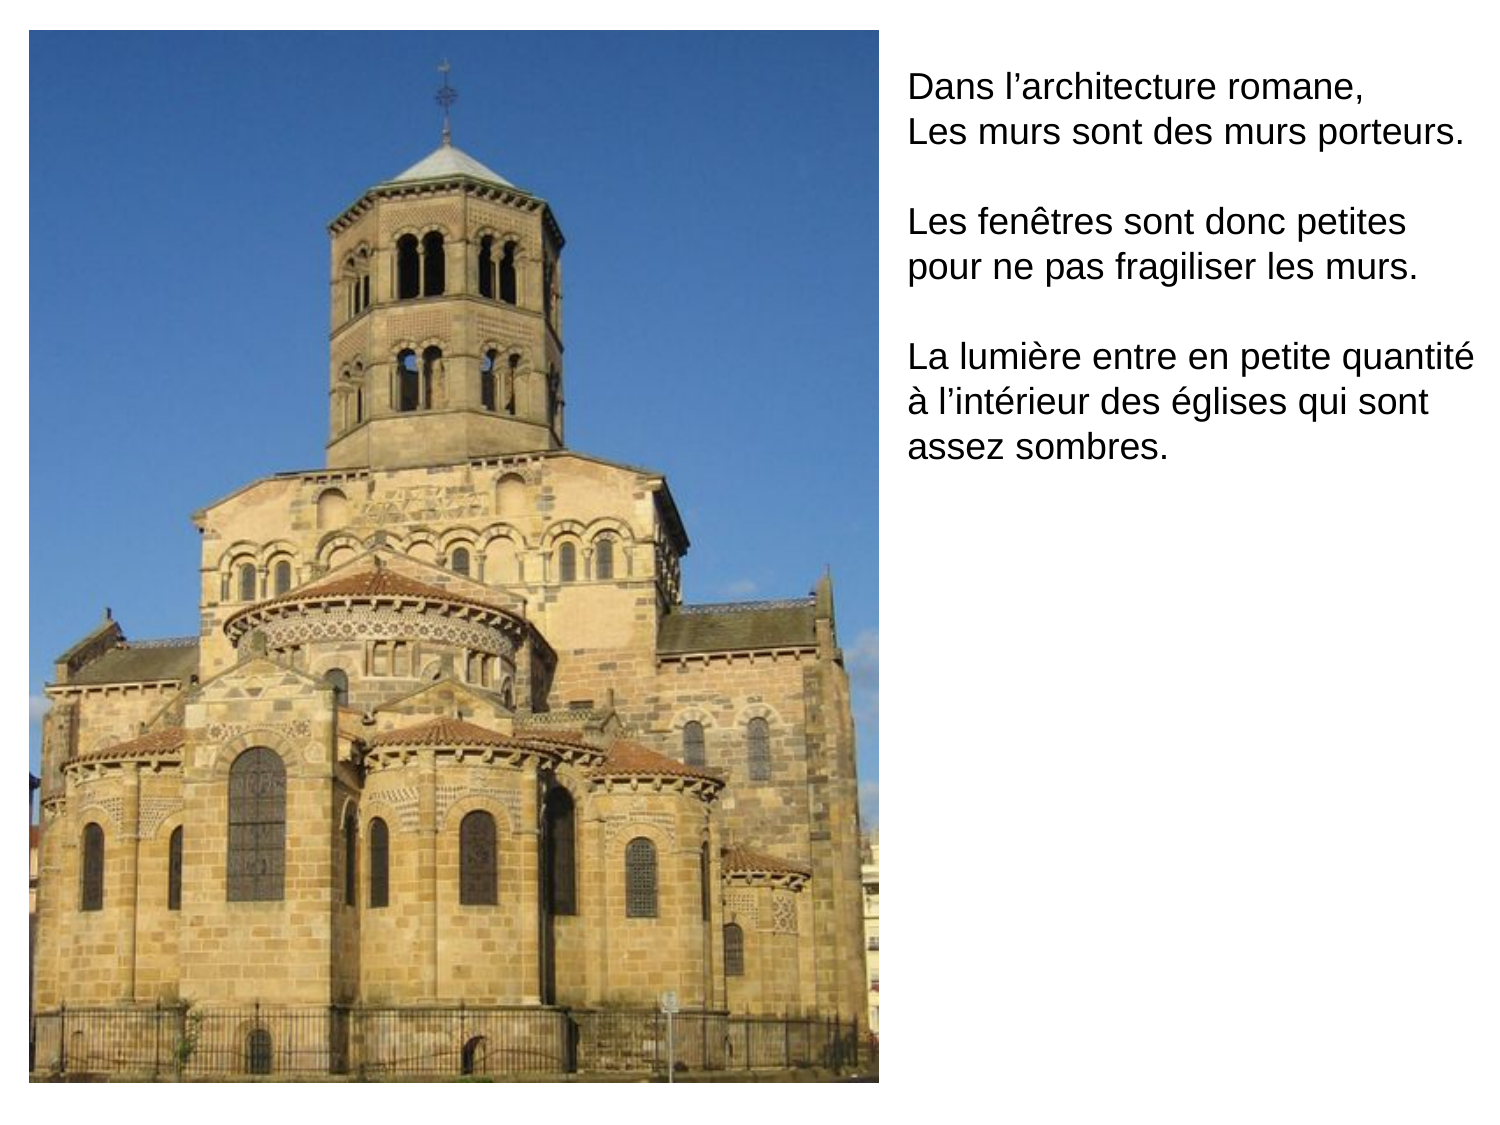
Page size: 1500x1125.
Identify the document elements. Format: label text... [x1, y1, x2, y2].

picture [29, 30, 879, 1083]
text_box Dans l’architecture romane, Les murs sont des murs porteurs. Les fenêtres sont donc petites pour ne pas fragiliser les murs. La lumière entre en petite quantité à l’intérieur des églises qui sont assez sombres. [892, 54, 1490, 521]
